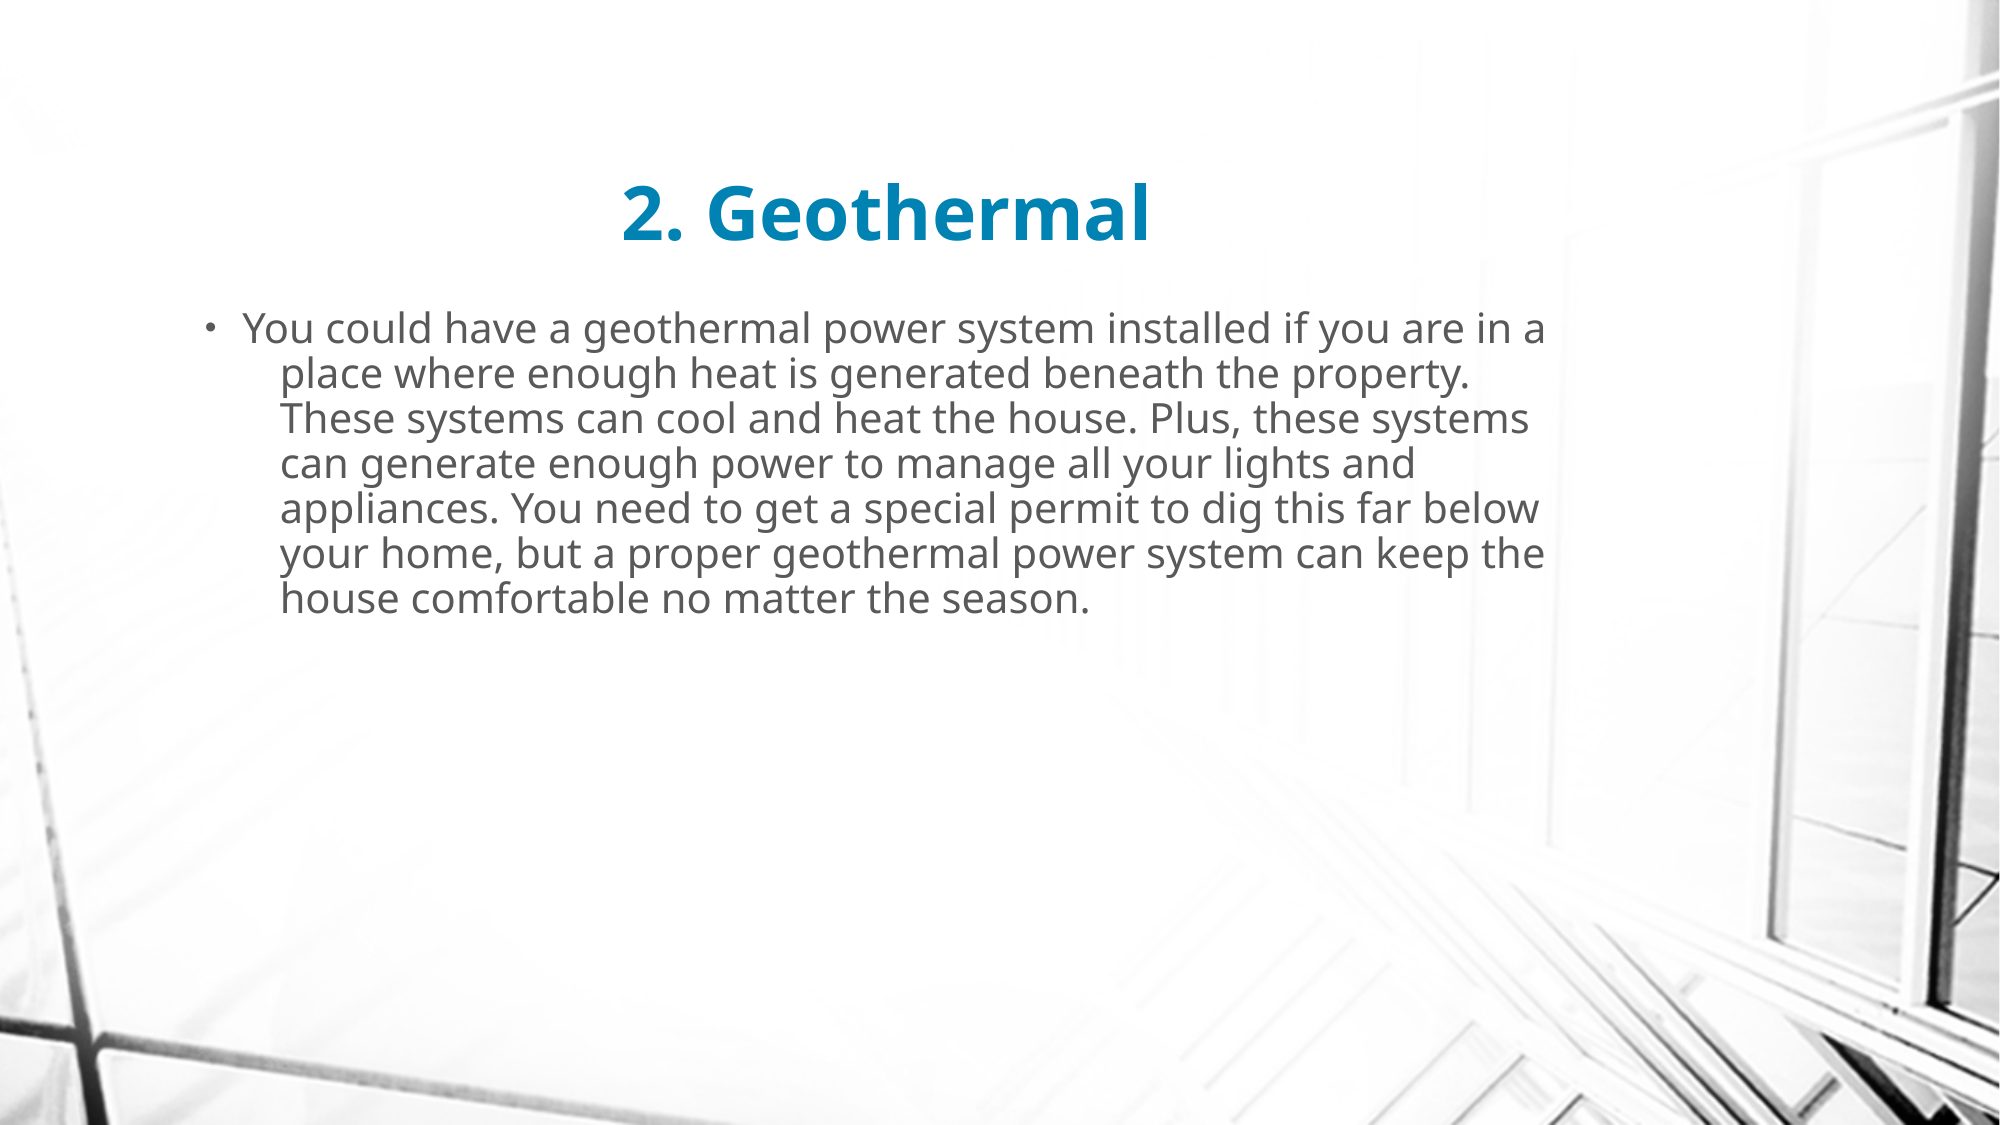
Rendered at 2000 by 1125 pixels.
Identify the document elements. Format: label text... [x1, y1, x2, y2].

list You could have a geothermal power system installed if you are in a place where enough heat is generated beneath the property. These systems can cool and heat the house. Plus, these systems can generate enough power to manage all your lights and appliances. You need to get a special permit to dig this far below your home, but a proper geothermal power system can keep the house comfortable no matter the season. [174, 299, 1600, 988]
title 2. Geothermal [174, 87, 1600, 263]
